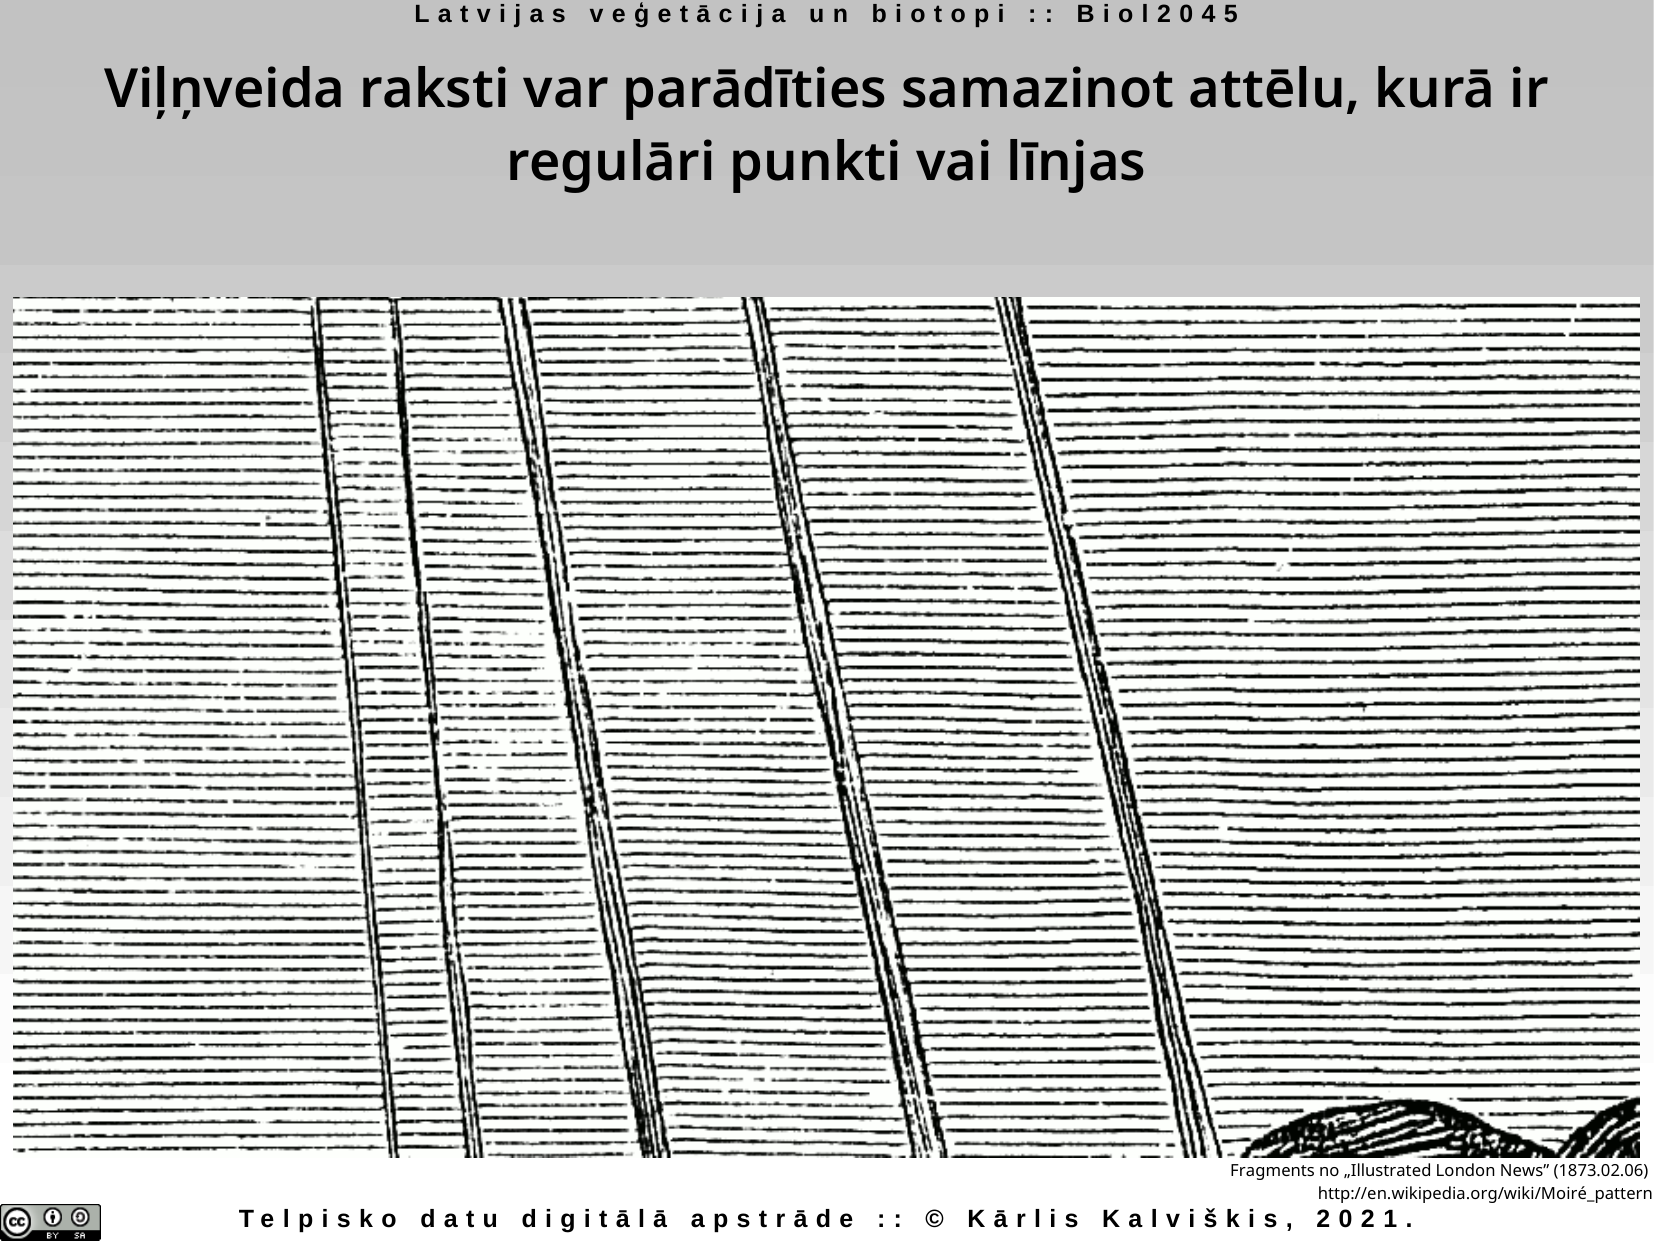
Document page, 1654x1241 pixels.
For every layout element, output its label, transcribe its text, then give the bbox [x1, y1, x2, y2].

text_box Fragments no „Illustrated London News” (1873.02.06) http://en.wikipedia.org/wiki/Moiré_pattern [1261, 1164, 1654, 1205]
picture [0, 0, 1654, 1241]
title Viļņveida raksti var parādīties samazinot attēlu, kurā ir regulāri punkti vai līnjas [29, 49, 1625, 296]
